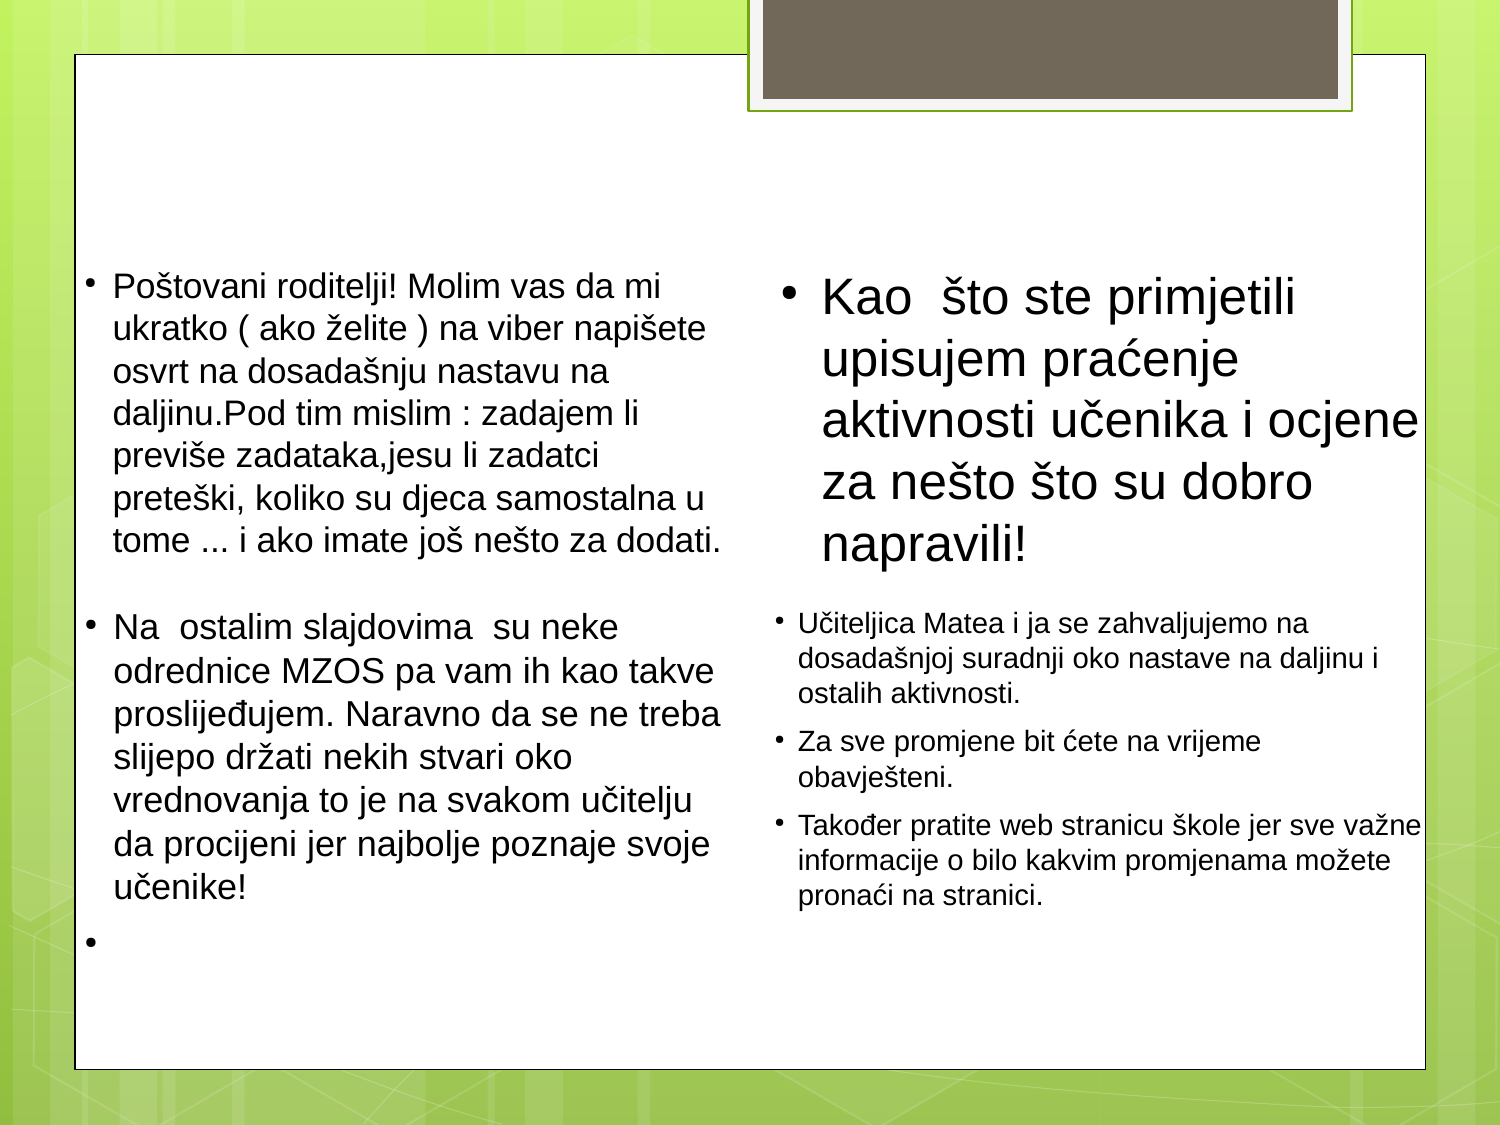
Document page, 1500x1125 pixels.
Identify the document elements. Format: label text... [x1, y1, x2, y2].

list Učiteljica Matea i ja se zahvaljujemo na dosadašnjoj suradnji oko nastave na daljinu i ostalih aktivnosti. Za sve promjene bit ćete na vrijeme obavješteni. Također pratite web stranicu škole jer sve važne informacije o bilo kakvim promjenama možete pronaći na stranici. [766, 604, 1426, 916]
list Na ostalim slajdovima su neke odrednice MZOS pa vam ih kao takve proslijeđujem. Naravno da se ne treba slijepo držati nekih stvari oko vrednovanja to je na svakom učitelju da procijeni jer najbolje poznaje svoje učenike! [75, 604, 734, 916]
list Poštovani roditelji! Molim vas da mi ukratko ( ako želite ) na viber napišete osvrt na dosadašnju nastavu na daljinu.Pod tim mislim : zadajem li previše zadataka,jesu li zadatci preteški, koliko su djeca samostalna u tome ... i ako imate još nešto za dodati. [75, 263, 734, 575]
list Kao što ste primjetili upisujem praćenje aktivnosti učenika i ocjene za nešto što su dobro napravili! [766, 263, 1426, 575]
